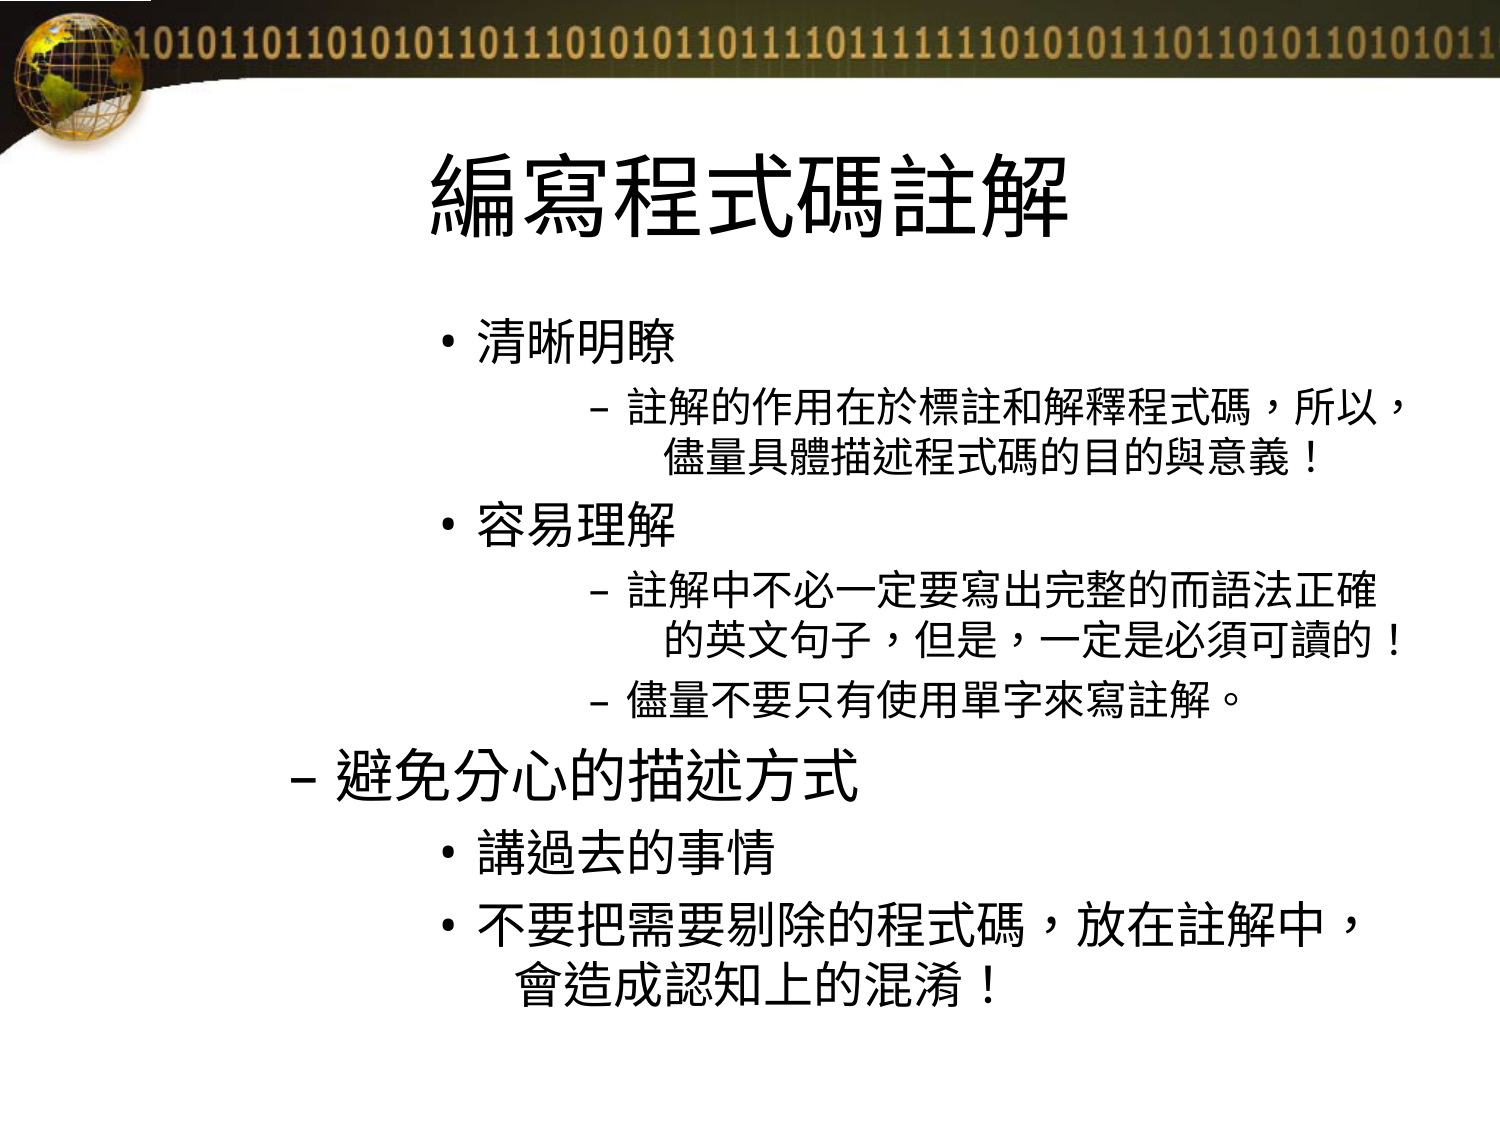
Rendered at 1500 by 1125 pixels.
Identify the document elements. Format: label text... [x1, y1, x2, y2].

list 清晰明瞭 註解的作用在於標註和解釋程式碼，所以，儘量具體描述程式碼的目的與意義！ 容易理解 註解中不必一定要寫出完整的而語法正確的英文句子，但是，一定是必須可讀的！ 儘量不要只有使用單字來寫註解。 避免分心的描述方式 講過去的事情 不要把需要剔除的程式碼，放在註解中，會造成認知上的混淆！ [123, 302, 1399, 1060]
title 編寫程式碼註解 [112, 99, 1388, 288]
